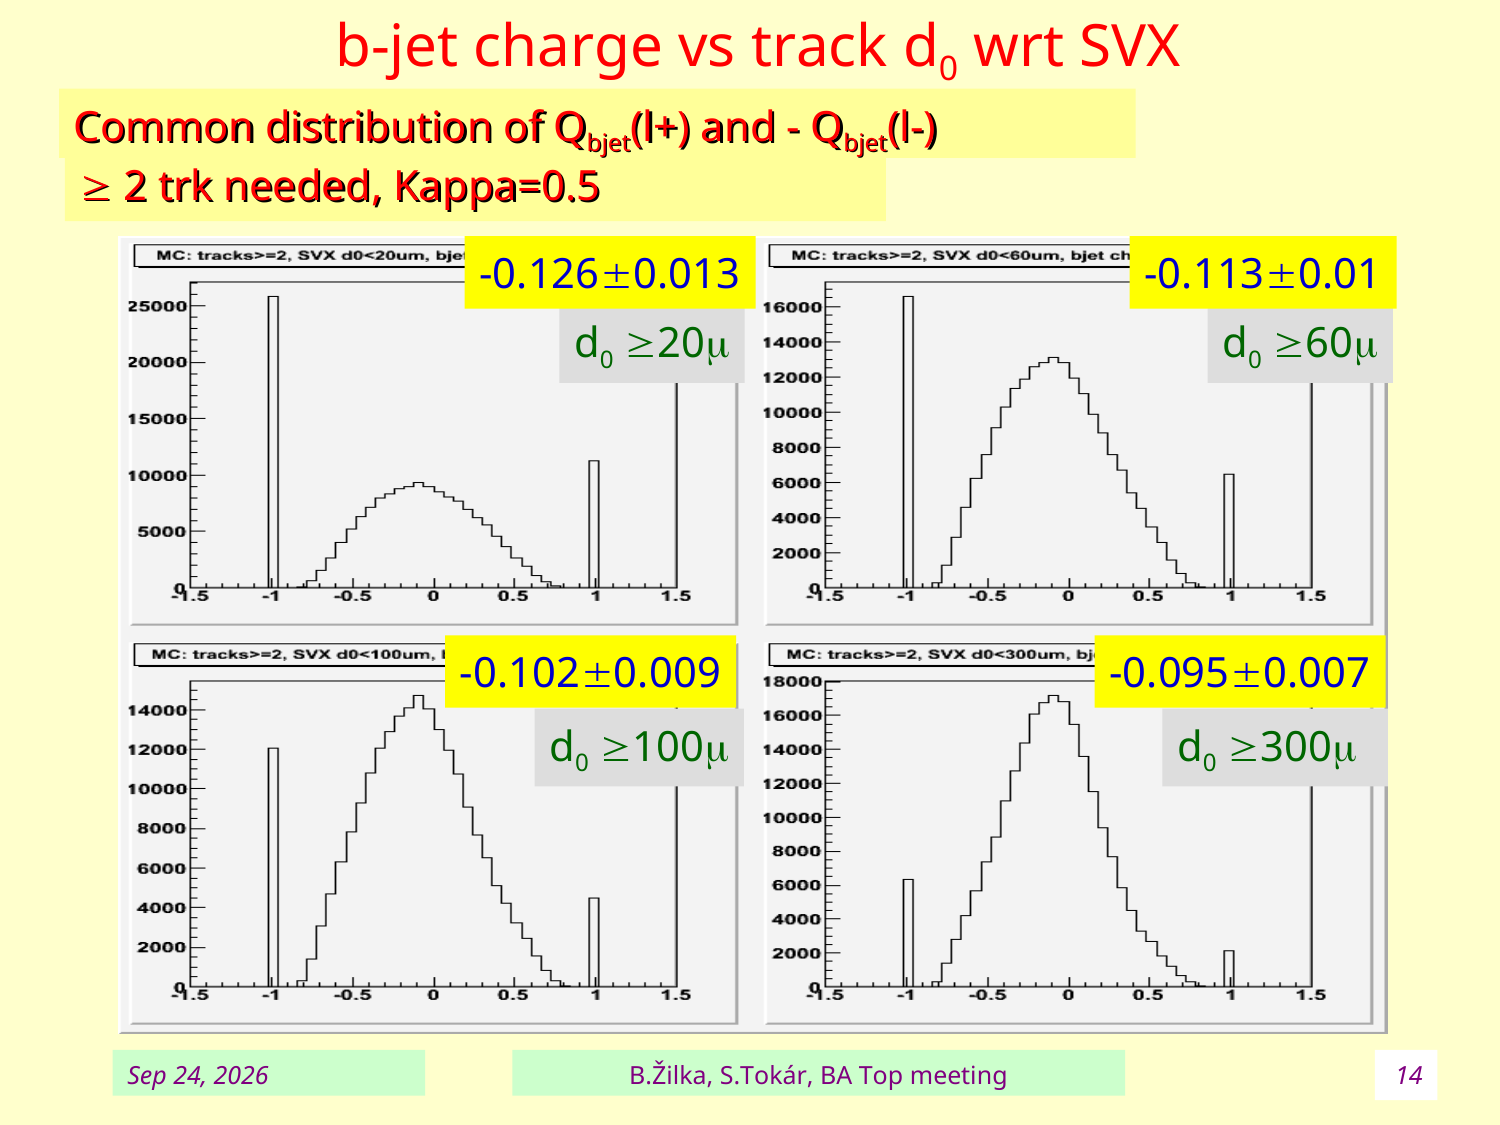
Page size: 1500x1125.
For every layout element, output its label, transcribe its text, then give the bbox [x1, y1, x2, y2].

text_box -0.0950.007 [1094, 635, 1386, 708]
text_box d0 100 [534, 708, 744, 787]
text_box d0 20 [559, 309, 745, 383]
list  2 trk needed, Kappa=0.5 [64, 158, 886, 222]
text_box d0 60 [1207, 309, 1393, 383]
text_box -0.1260.013 [464, 236, 756, 309]
text_box -0.1020.009 [445, 635, 737, 708]
picture [118, 236, 1388, 1034]
text_box d0 300 [1162, 708, 1388, 787]
text_box Common distribution of Qbjet(l+) and - Qbjet(l-) [59, 88, 1136, 158]
text_box -0.1130.01 [1129, 236, 1397, 309]
title b-jet charge vs track d0 wrt SVX [76, 0, 1440, 100]
